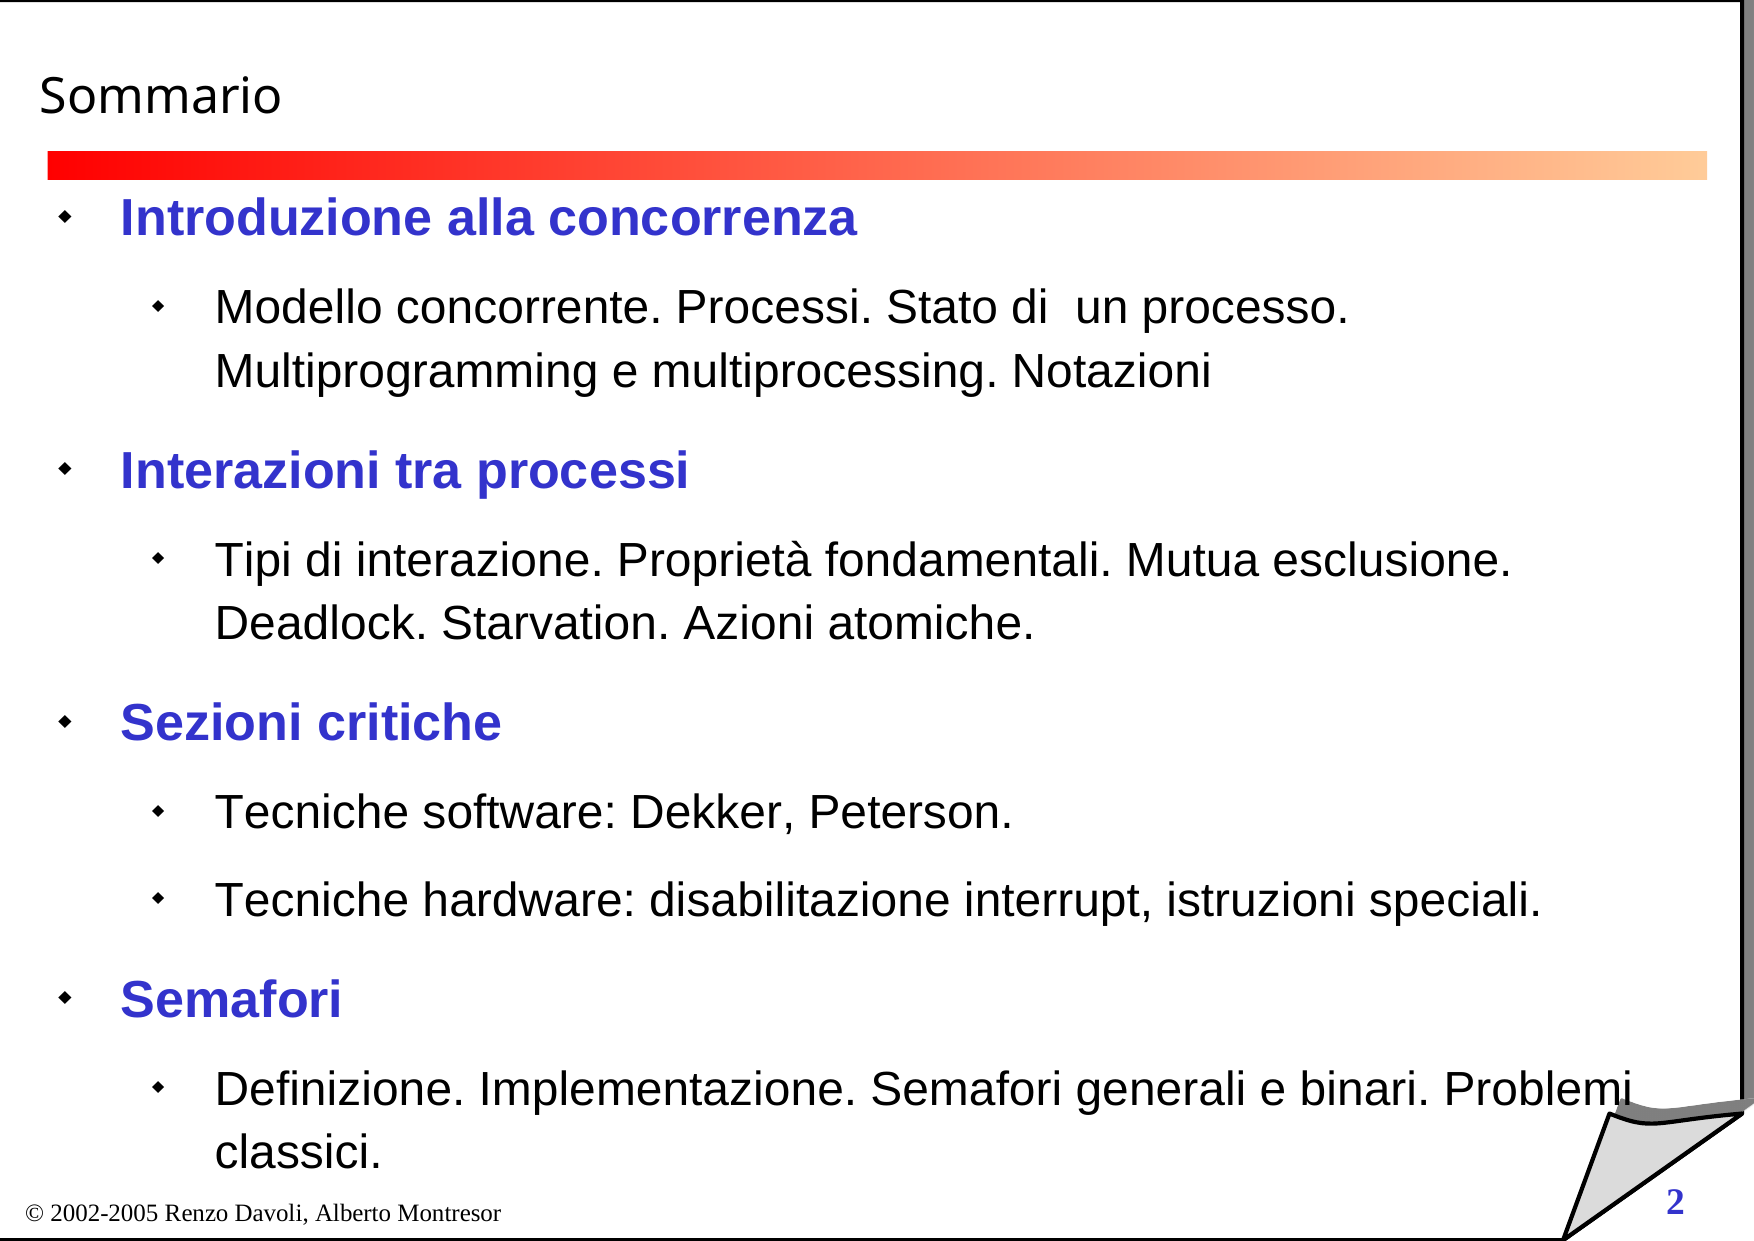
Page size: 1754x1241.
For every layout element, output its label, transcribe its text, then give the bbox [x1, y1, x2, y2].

list Introduzione alla concorrenza Modello concorrente. Processi. Stato di un processo. Multiprogramming e multiprocessing. Notazioni Interazioni tra processi Tipi di interazione. Proprietà fondamentali. Mutua esclusione. Deadlock. Starvation. Azioni atomiche. Sezioni critiche Tecniche software: Dekker, Peterson. Tecniche hardware: disabilitazione interrupt, istruzioni speciali. Semafori Definizione. Implementazione. Semafori generali e binari. Problemi classici. [58, 188, 1696, 1188]
title Sommario [39, 49, 1713, 144]
